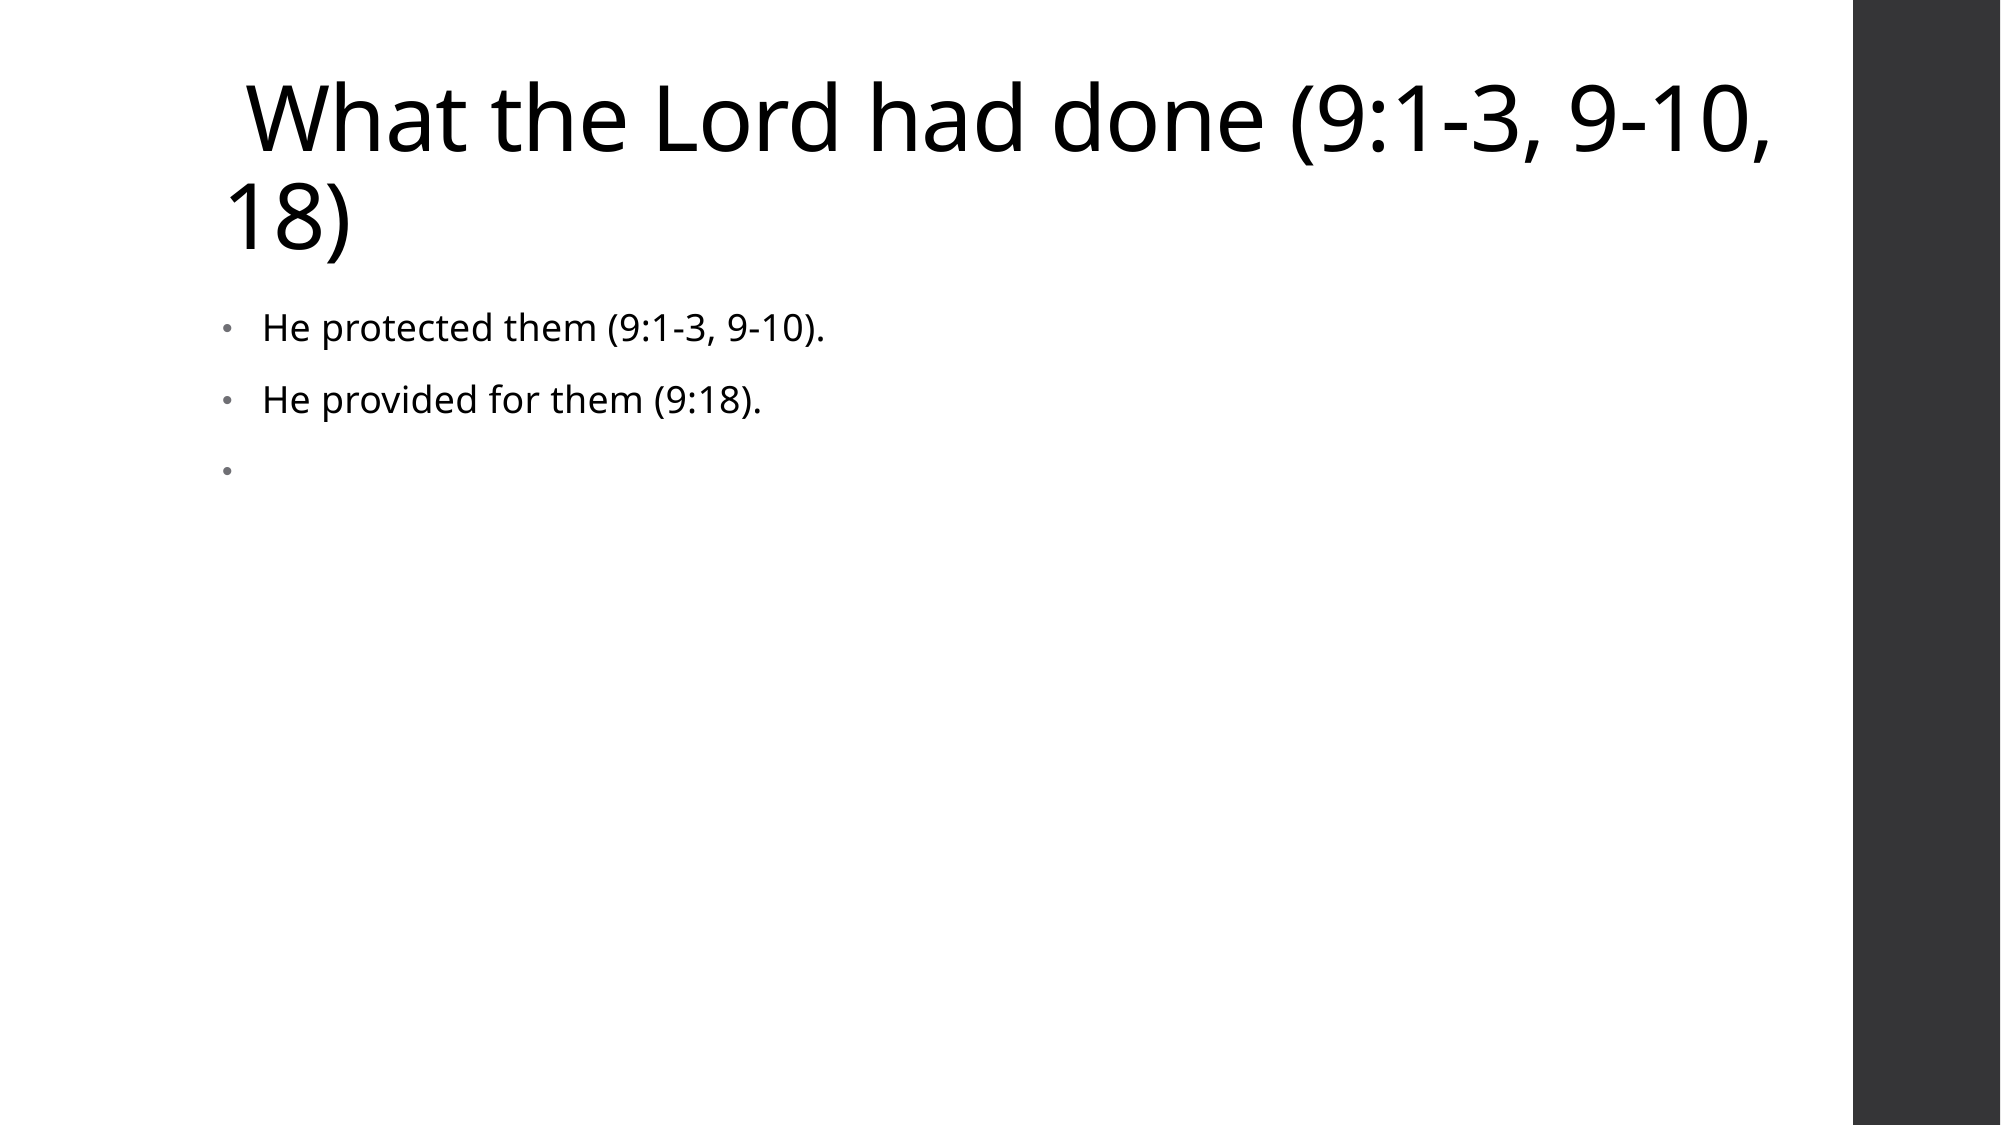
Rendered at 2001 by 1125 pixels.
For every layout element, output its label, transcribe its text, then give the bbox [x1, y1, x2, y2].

list He protected them (9:1-3, 9-10). He provided for them (9:18). [206, 299, 1617, 1014]
title What the Lord had done (9:1-3, 9-10, 18) [206, 60, 1797, 278]
